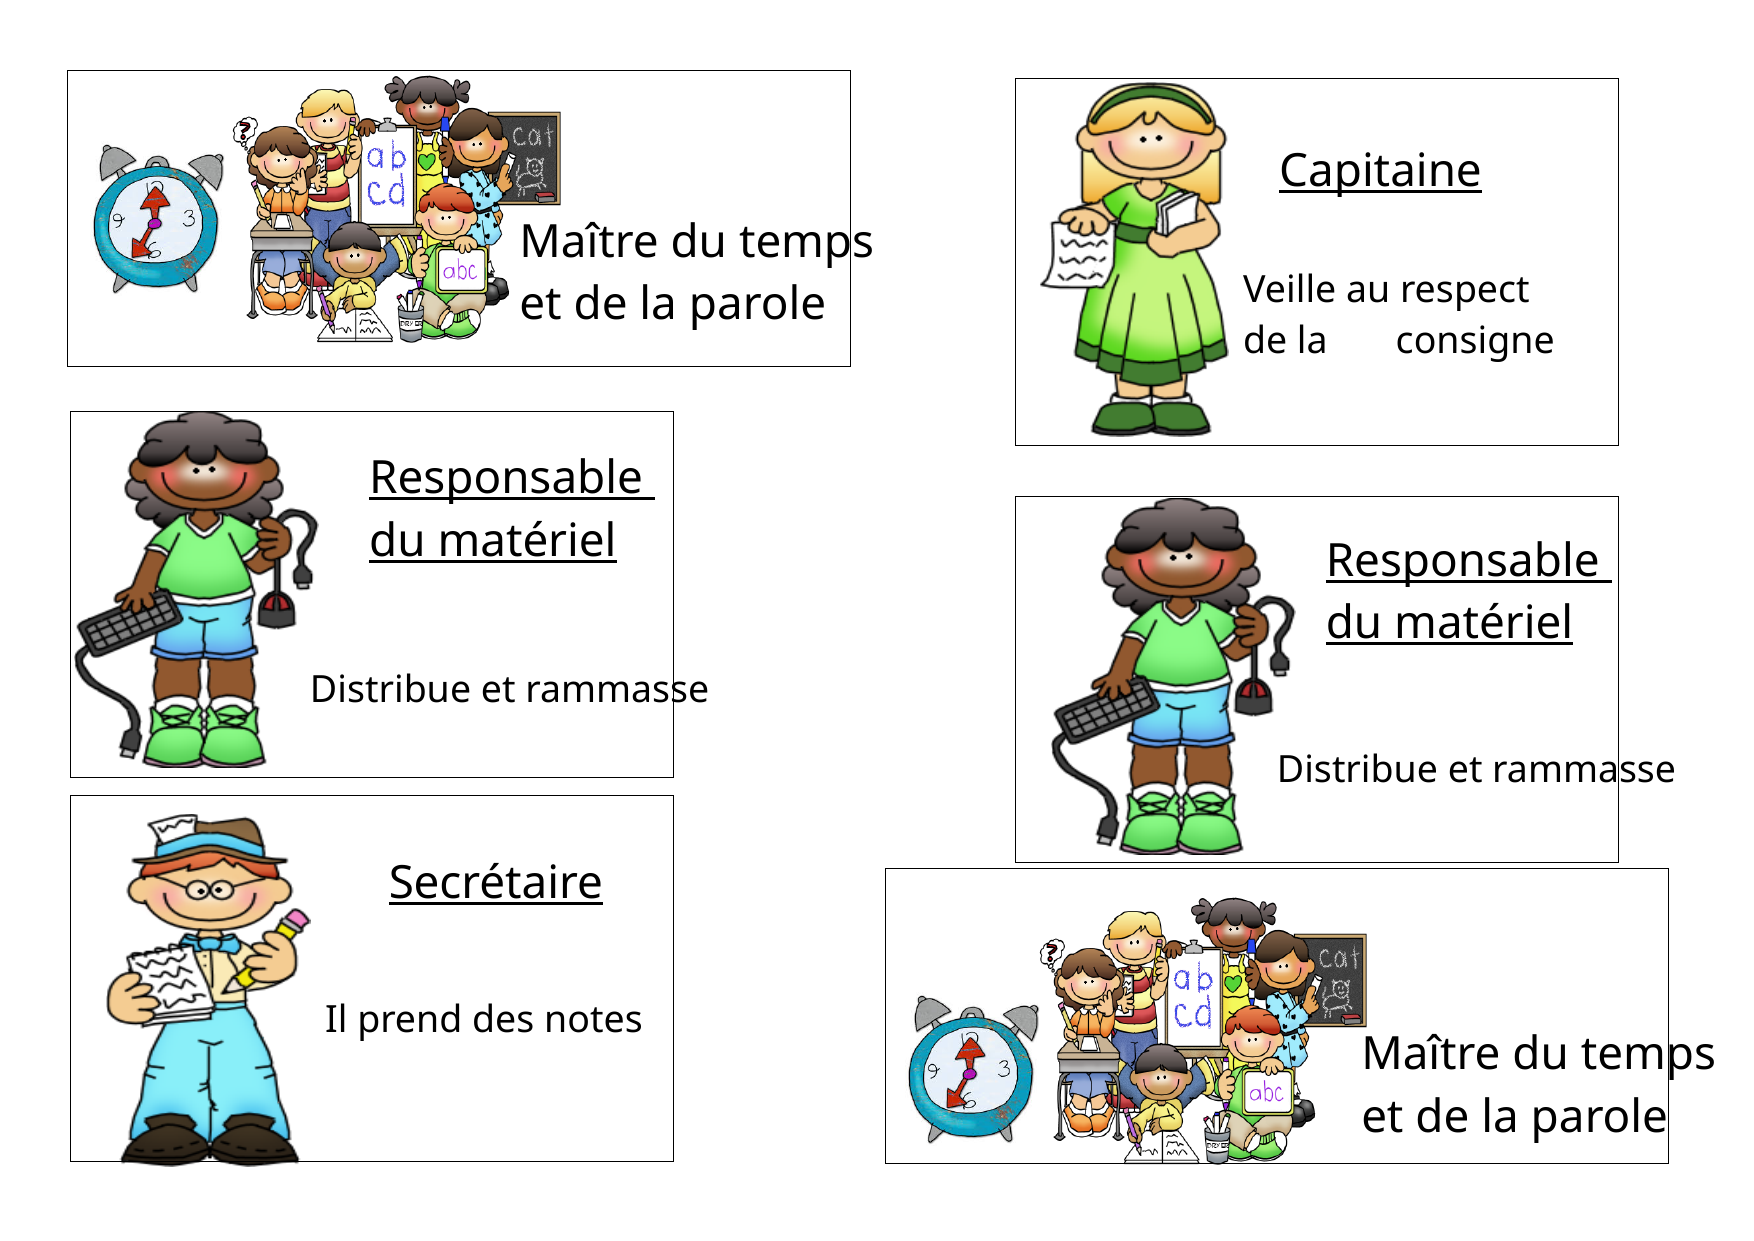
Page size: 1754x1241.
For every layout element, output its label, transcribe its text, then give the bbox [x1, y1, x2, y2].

text_box Responsable du matériel [354, 437, 622, 654]
picture [1039, 82, 1229, 438]
picture [905, 897, 1367, 1163]
text_box Il prend des notes [310, 985, 609, 1063]
picture [232, 75, 561, 343]
text_box Distribue et rammasse [1262, 735, 1618, 814]
picture [106, 814, 311, 1161]
text_box Capitaine Veille au respect de la consigne [1228, 129, 1595, 424]
picture [1051, 498, 1296, 855]
picture [74, 412, 319, 768]
text_box Secrétaire [374, 841, 567, 934]
picture [90, 141, 225, 296]
text_box Maître du temps et de la parole [1346, 1013, 1693, 1182]
text_box Maître du temps et de la parole [504, 200, 850, 366]
text_box Distribue et rammasse [295, 654, 651, 733]
text_box Responsable du matériel [1311, 519, 1579, 688]
text_box Maître du temps et de la parole [1346, 1013, 1668, 1163]
picture [106, 1162, 311, 1167]
